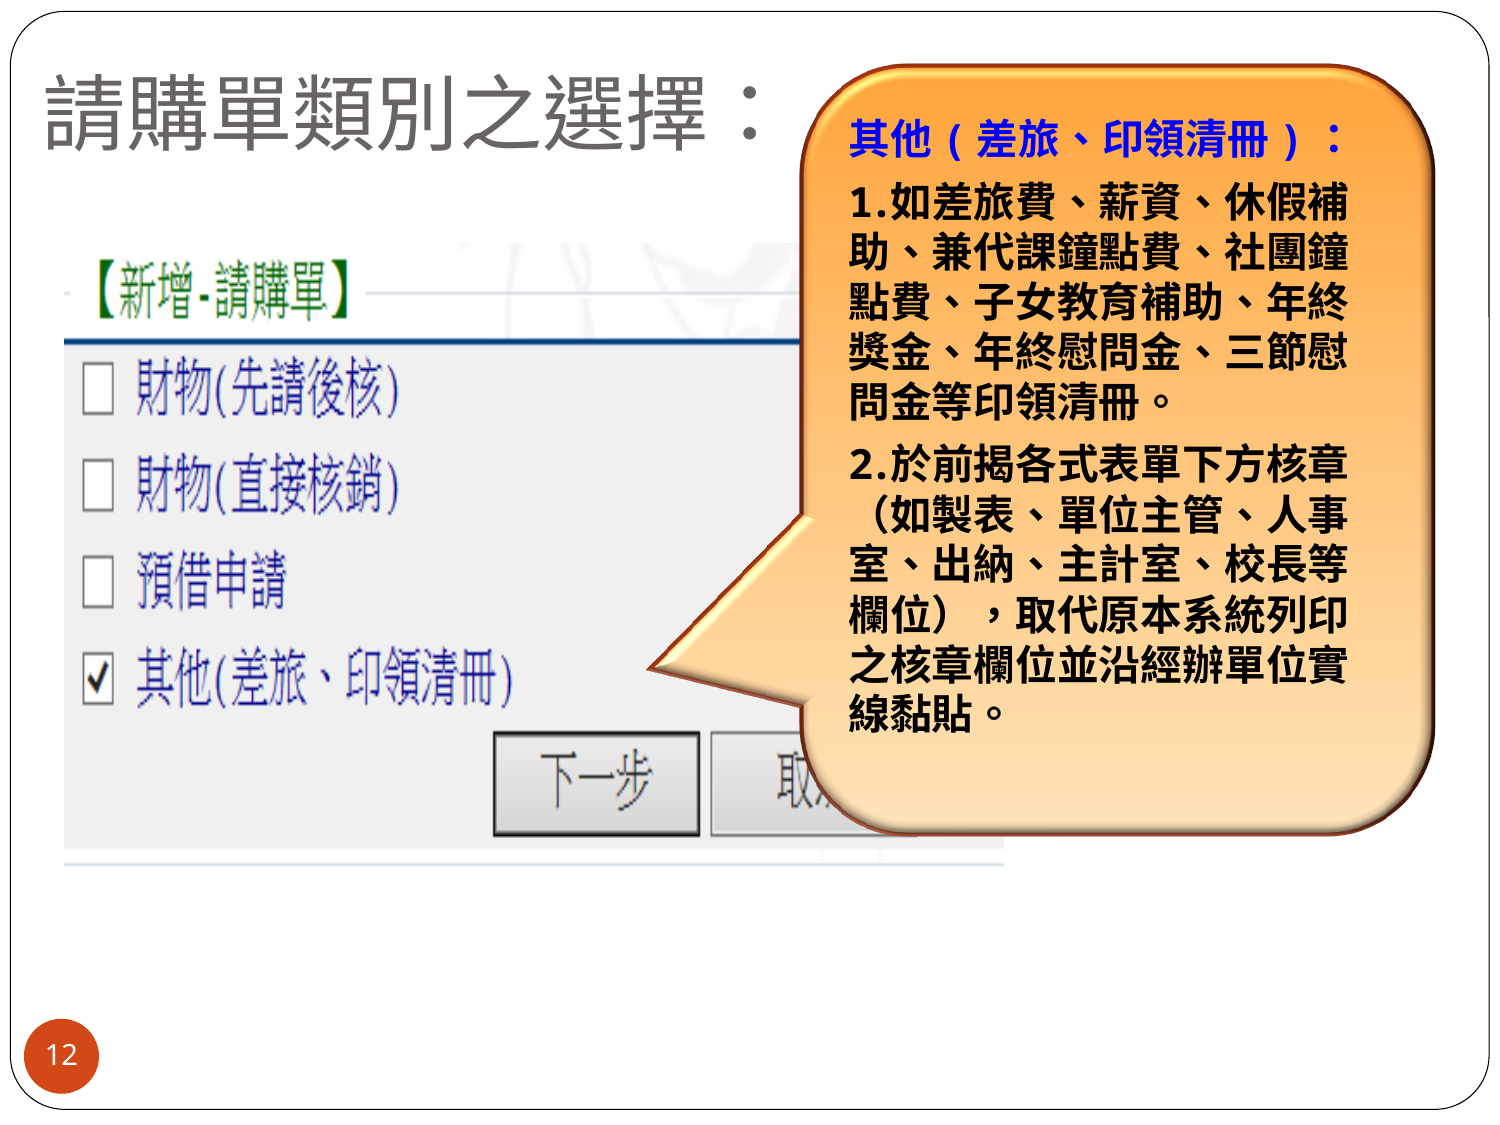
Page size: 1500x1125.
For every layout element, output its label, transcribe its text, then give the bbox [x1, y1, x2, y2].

picture [64, 62, 1436, 870]
text_box 請購單類別之選擇： [35, 45, 786, 176]
text_box [23, 1018, 99, 1094]
text_box 其他(差旅、印領清冊)： 如差旅費、薪資、休假補助、兼代課鐘點費、社團鐘點費、子女教育補助、年終獎金、年終慰問金、三節慰問金等印領清冊。 於前揭各式表單下方核章（如製表、單位主管、人事室、出納、主計室、校長等欄位），取代原本系統列印之核章欄位並沿經辦單位實線黏貼。 [840, 98, 1381, 801]
